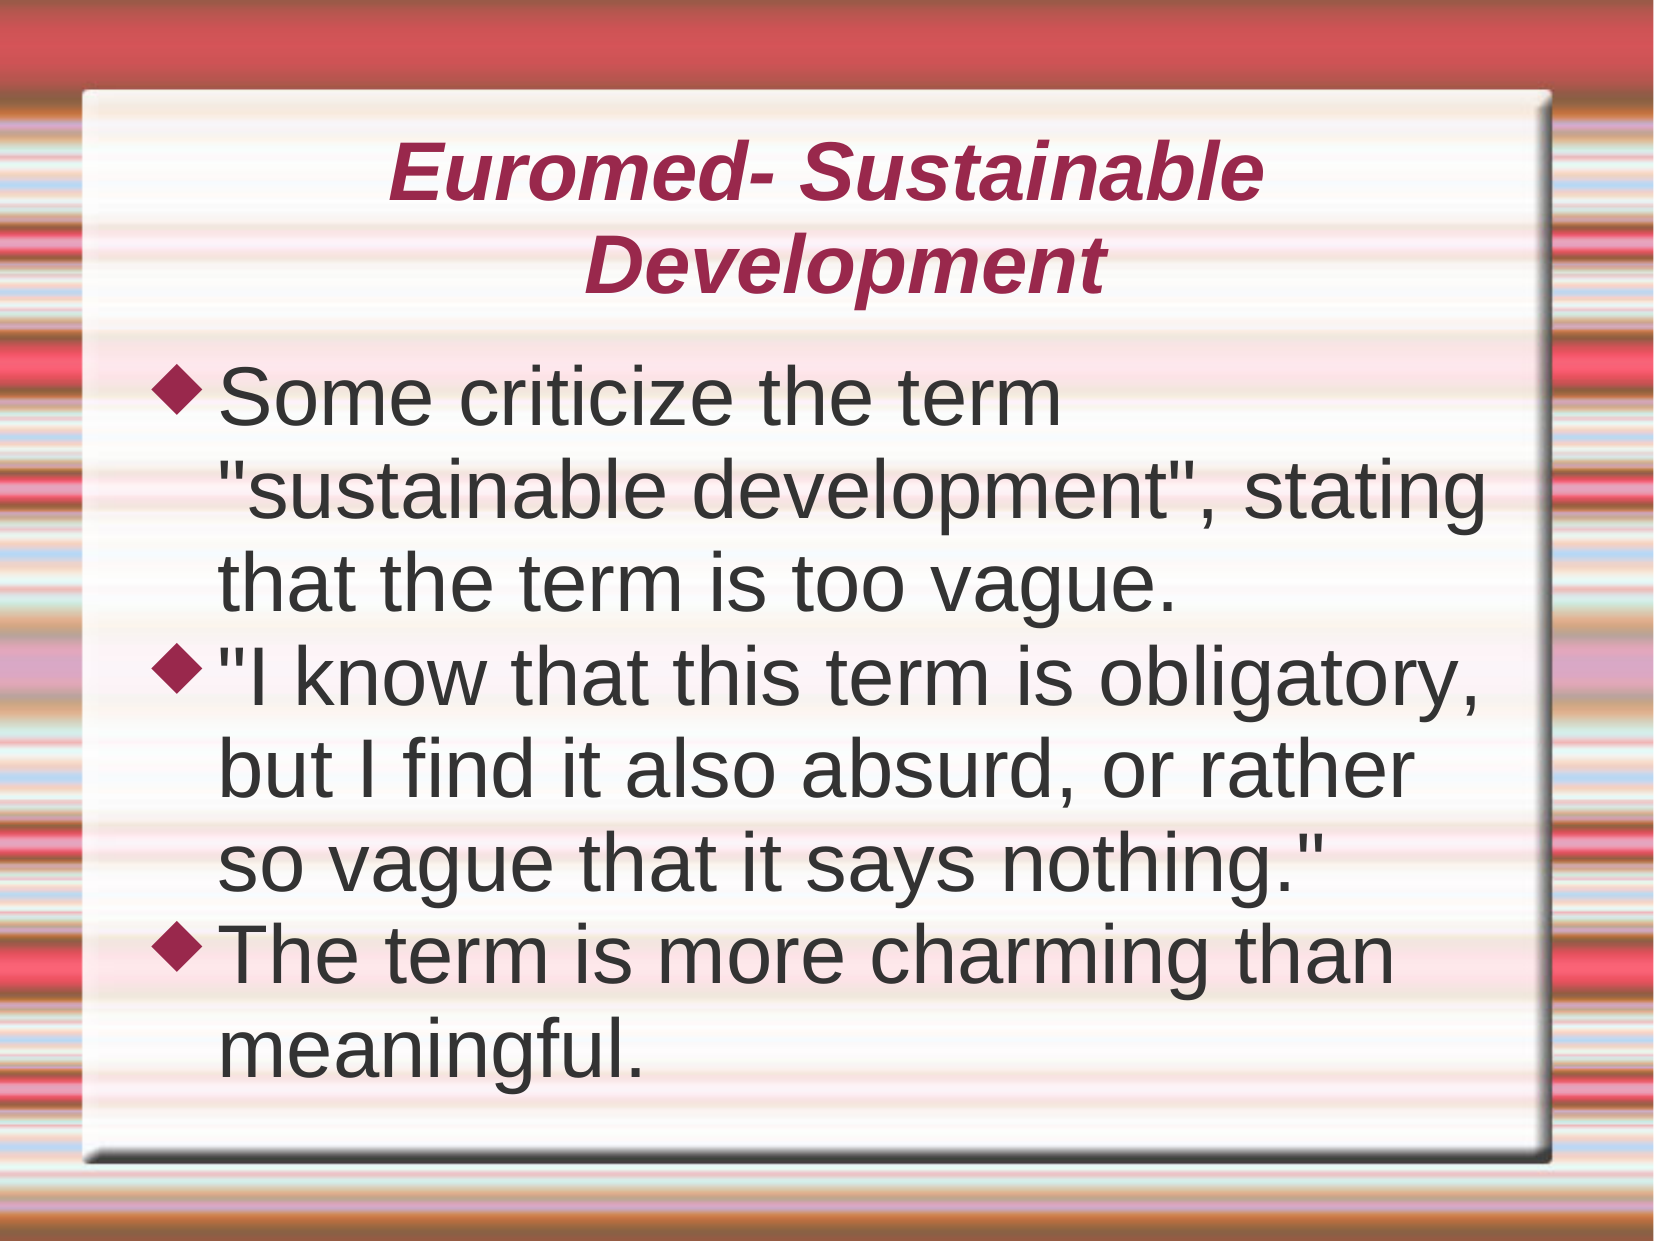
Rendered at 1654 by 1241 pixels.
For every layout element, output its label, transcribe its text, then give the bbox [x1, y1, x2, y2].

picture [0, 0, 1654, 1241]
title Euromed- Sustainable Development [121, 114, 1534, 322]
list Some criticize the term "sustainable development", stating that the term is too vague. "I know that this term is obligatory, but I find it also absurd, or rather so vague that it says nothing." The term is more charming than meaningful. [134, 350, 1516, 1133]
